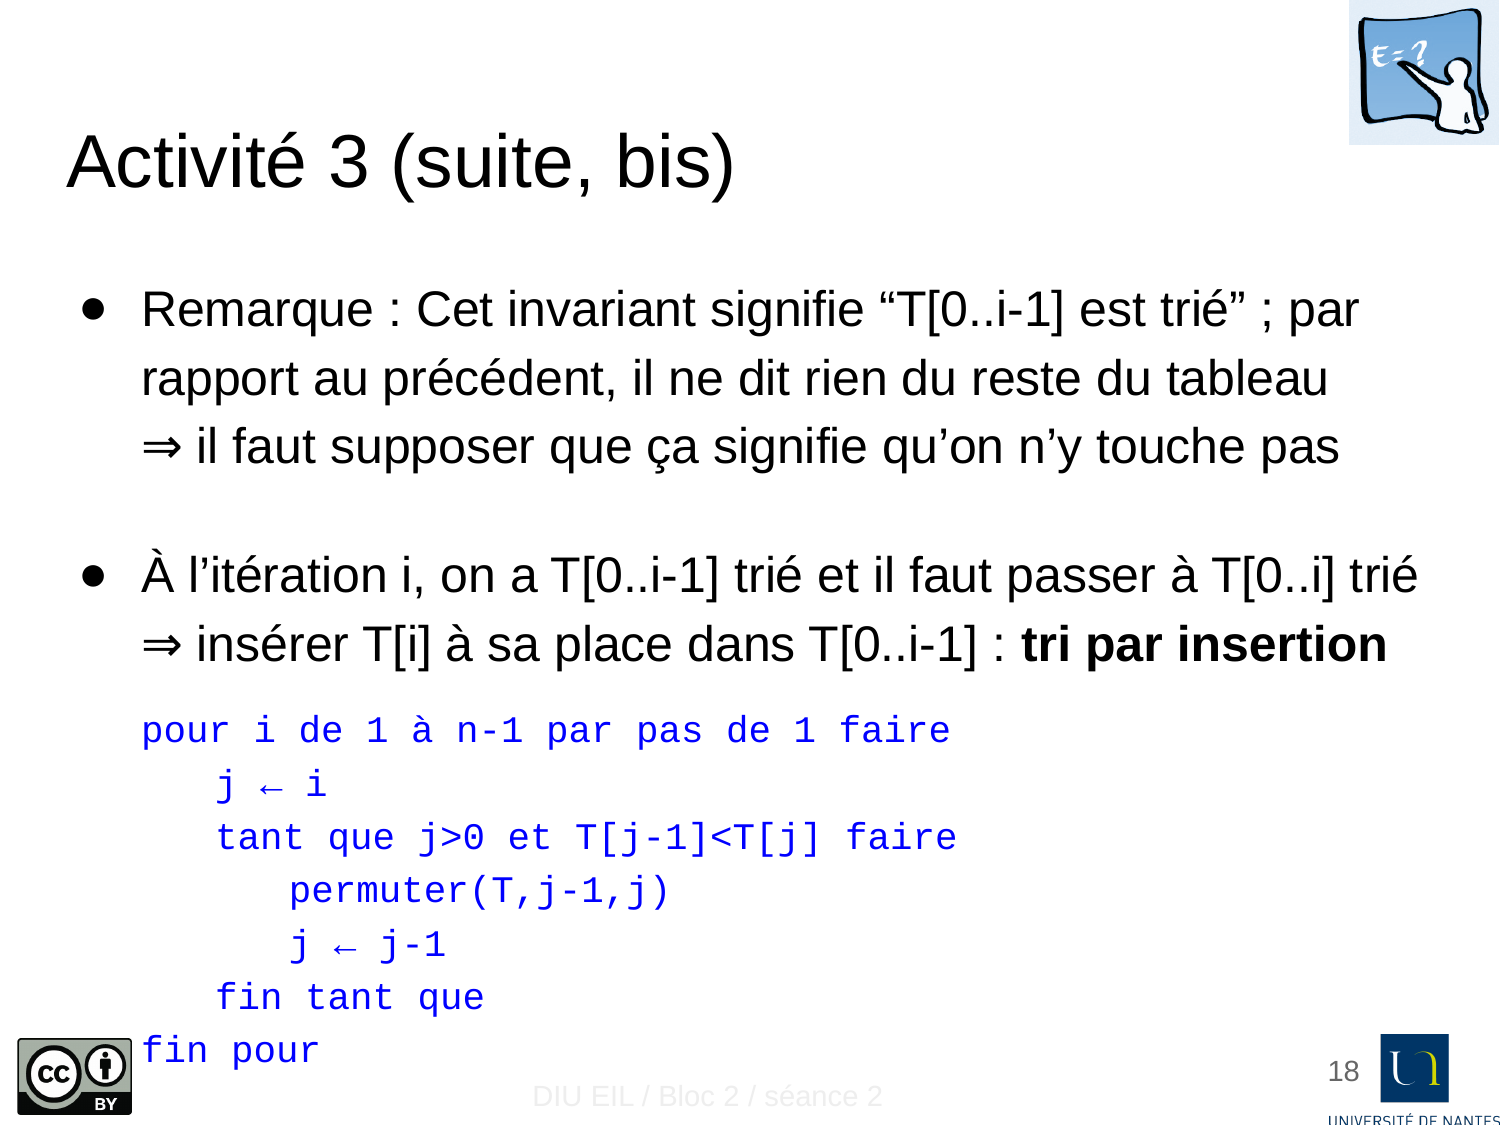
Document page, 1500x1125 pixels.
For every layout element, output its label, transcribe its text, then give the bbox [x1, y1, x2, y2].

list Remarque : Cet invariant signifie “T[0..i-1] est trié” ; par rapport au précédent, il ne dit rien du reste du tableau ⇒ il faut supposer que ça signifie qu’on n’y touche pas À l’itération i, on a T[0..i-1] trié et il faut passer à T[0..i] trié ⇒ insérer T[i] à sa place dans T[0..i-1] : tri par insertion pour i de 1 à n-1 par pas de 1 faire j ← i tant que j>0 et T[j-1]<T[j] faire permuter(T,j-1,j) j ← j-1 fin tant que fin pour [51, 252, 1449, 1064]
slide_number <numéro> [1284, 1038, 1375, 1102]
title Activité 3 (suite, bis) [51, 97, 1449, 223]
picture [17, 1038, 132, 1115]
picture [1329, 1034, 1500, 1125]
picture [1349, 0, 1499, 145]
